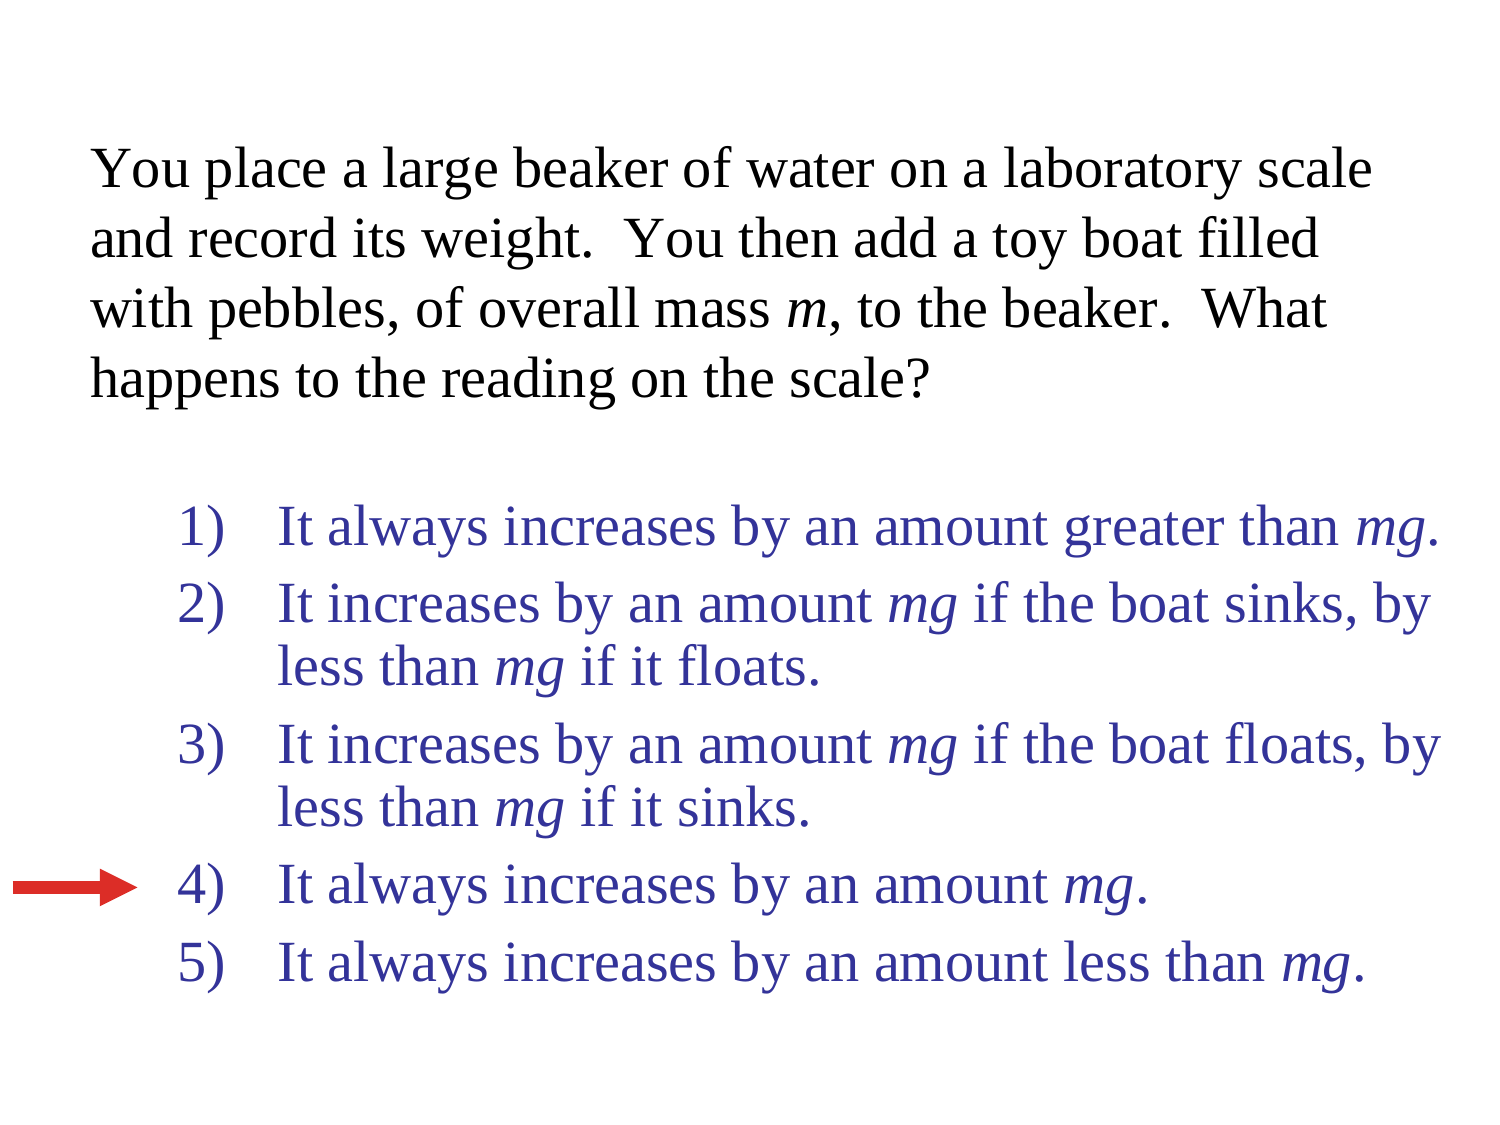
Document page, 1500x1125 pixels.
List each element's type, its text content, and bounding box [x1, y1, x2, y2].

title You place a large beaker of water on a laboratory scale and record its weight. You then add a toy boat filled with pebbles, of overall mass m, to the beaker. What happens to the reading on the scale? [75, 0, 1438, 550]
list It always increases by an amount greater than mg. It increases by an amount mg if the boat sinks, by less than mg if it floats. It increases by an amount mg if the boat floats, by less than mg if it sinks. It always increases by an amount mg. It always increases by an amount less than mg. [162, 487, 1463, 1002]
